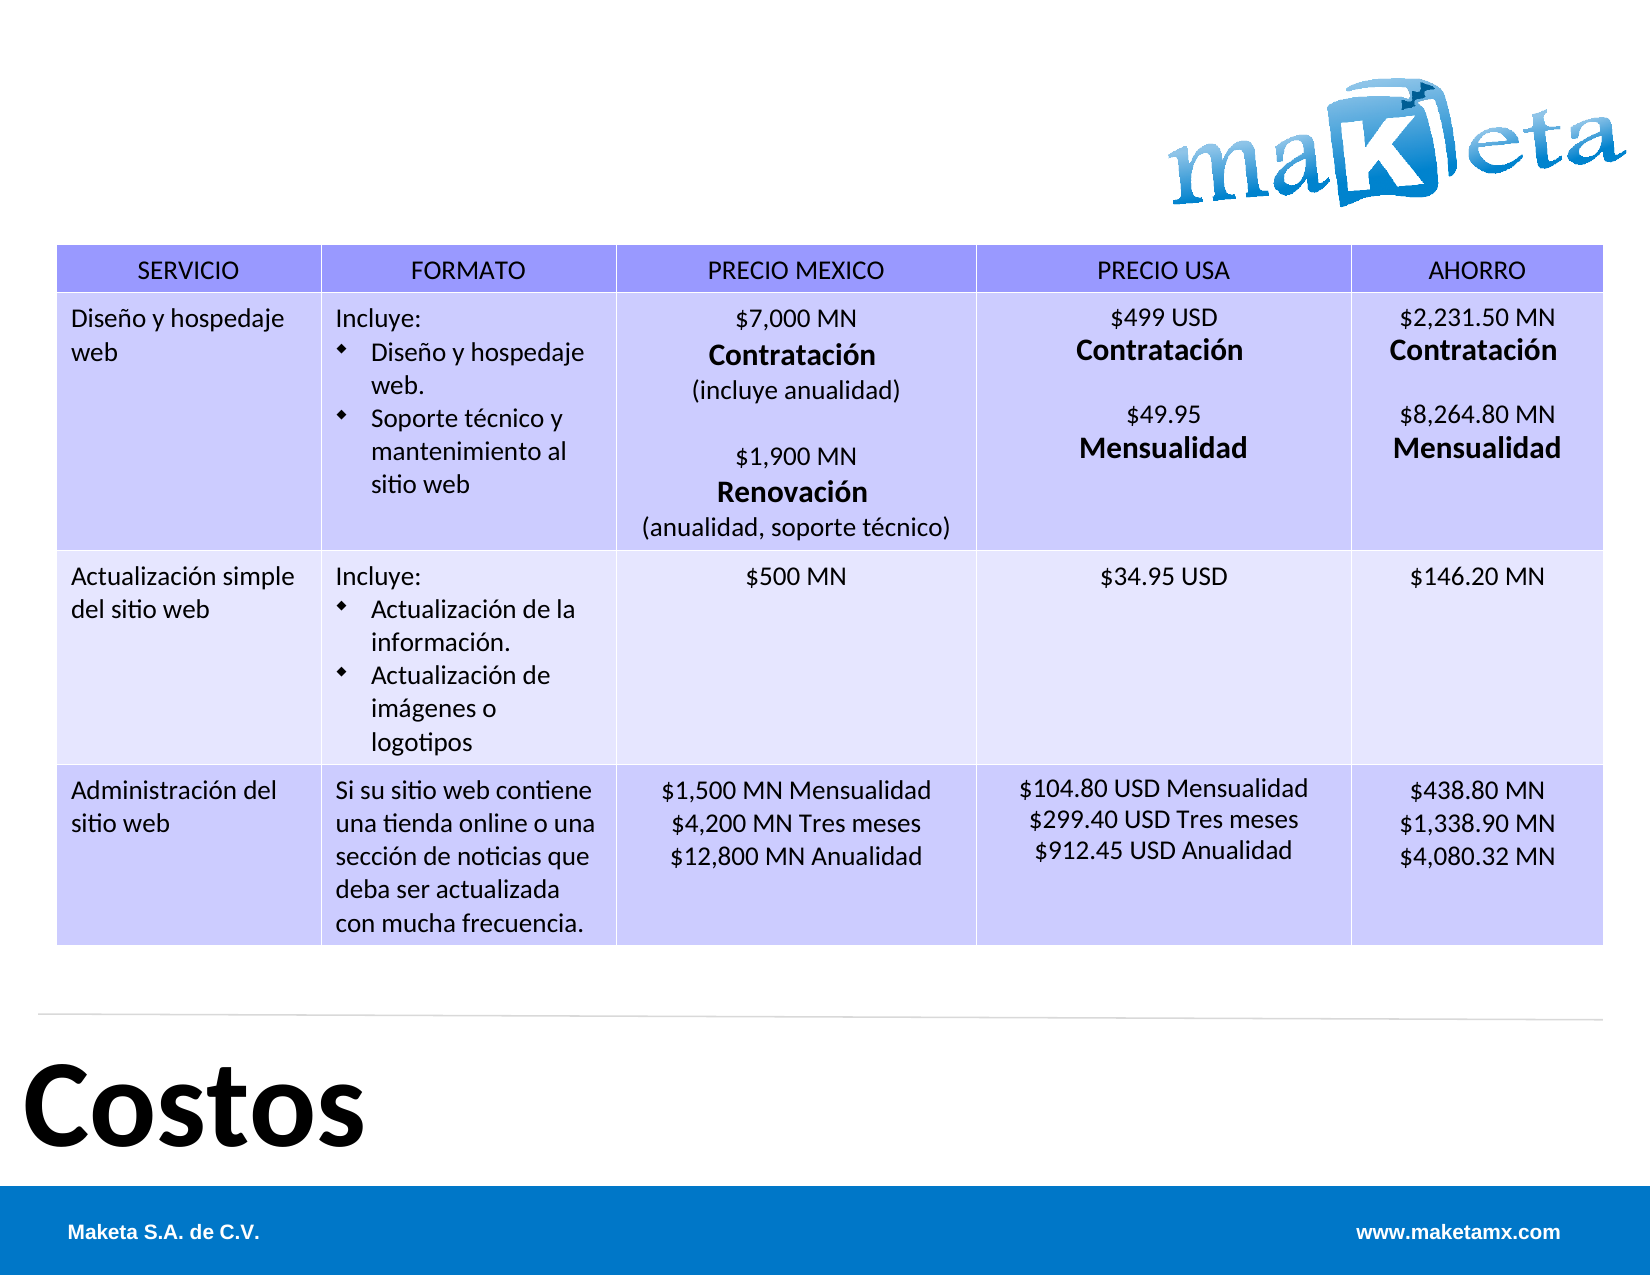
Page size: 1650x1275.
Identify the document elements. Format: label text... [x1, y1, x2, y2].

table_header FORMATO [322, 245, 616, 292]
text_box Costos [8, 1013, 945, 1180]
table_header AHORRO [1352, 245, 1603, 292]
table_cell Actualización simple del sitio web [57, 551, 321, 764]
table_cell $34.95 USD [977, 551, 1351, 764]
table_cell $104.80 USD Mensualidad $299.40 USD Tres meses $912.45 USD Anualidad [977, 765, 1351, 945]
table_cell $2,231.50 MN Contratación $8,264.80 MN Mensualidad [1352, 293, 1603, 550]
table_header PRECIO MEXICO [617, 245, 976, 292]
table_cell $7,000 MN Contratación (incluye anualidad) $1,900 MN Renovación (anualidad, soporte técnico) [617, 293, 976, 550]
table_cell Administración del sitio web [57, 765, 321, 945]
table_cell $1,500 MN Mensualidad $4,200 MN Tres meses $12,800 MN Anualidad [617, 765, 976, 945]
table_header PRECIO USA [977, 245, 1351, 292]
table_cell Incluye: Diseño y hospedaje web. Soporte técnico y mantenimiento al sitio web [322, 293, 616, 550]
picture [1166, 65, 1627, 224]
table_cell Diseño y hospedaje web [57, 293, 321, 550]
picture [0, 1186, 1650, 1275]
table_cell $438.80 MN $1,338.90 MN $4,080.32 MN [1352, 765, 1603, 945]
table_cell $499 USD Contratación $49.95 Mensualidad [977, 293, 1351, 550]
table_cell $146.20 MN [1352, 551, 1603, 764]
table_cell Incluye: Actualización de la información. Actualización de imágenes o logotipos [322, 551, 616, 764]
table_header SERVICIO [57, 245, 321, 292]
table_cell Si su sitio web contiene una tienda online o una sección de noticias que deba ser actualizada con mucha frecuencia. [322, 765, 616, 945]
table_cell $500 MN [617, 551, 976, 764]
